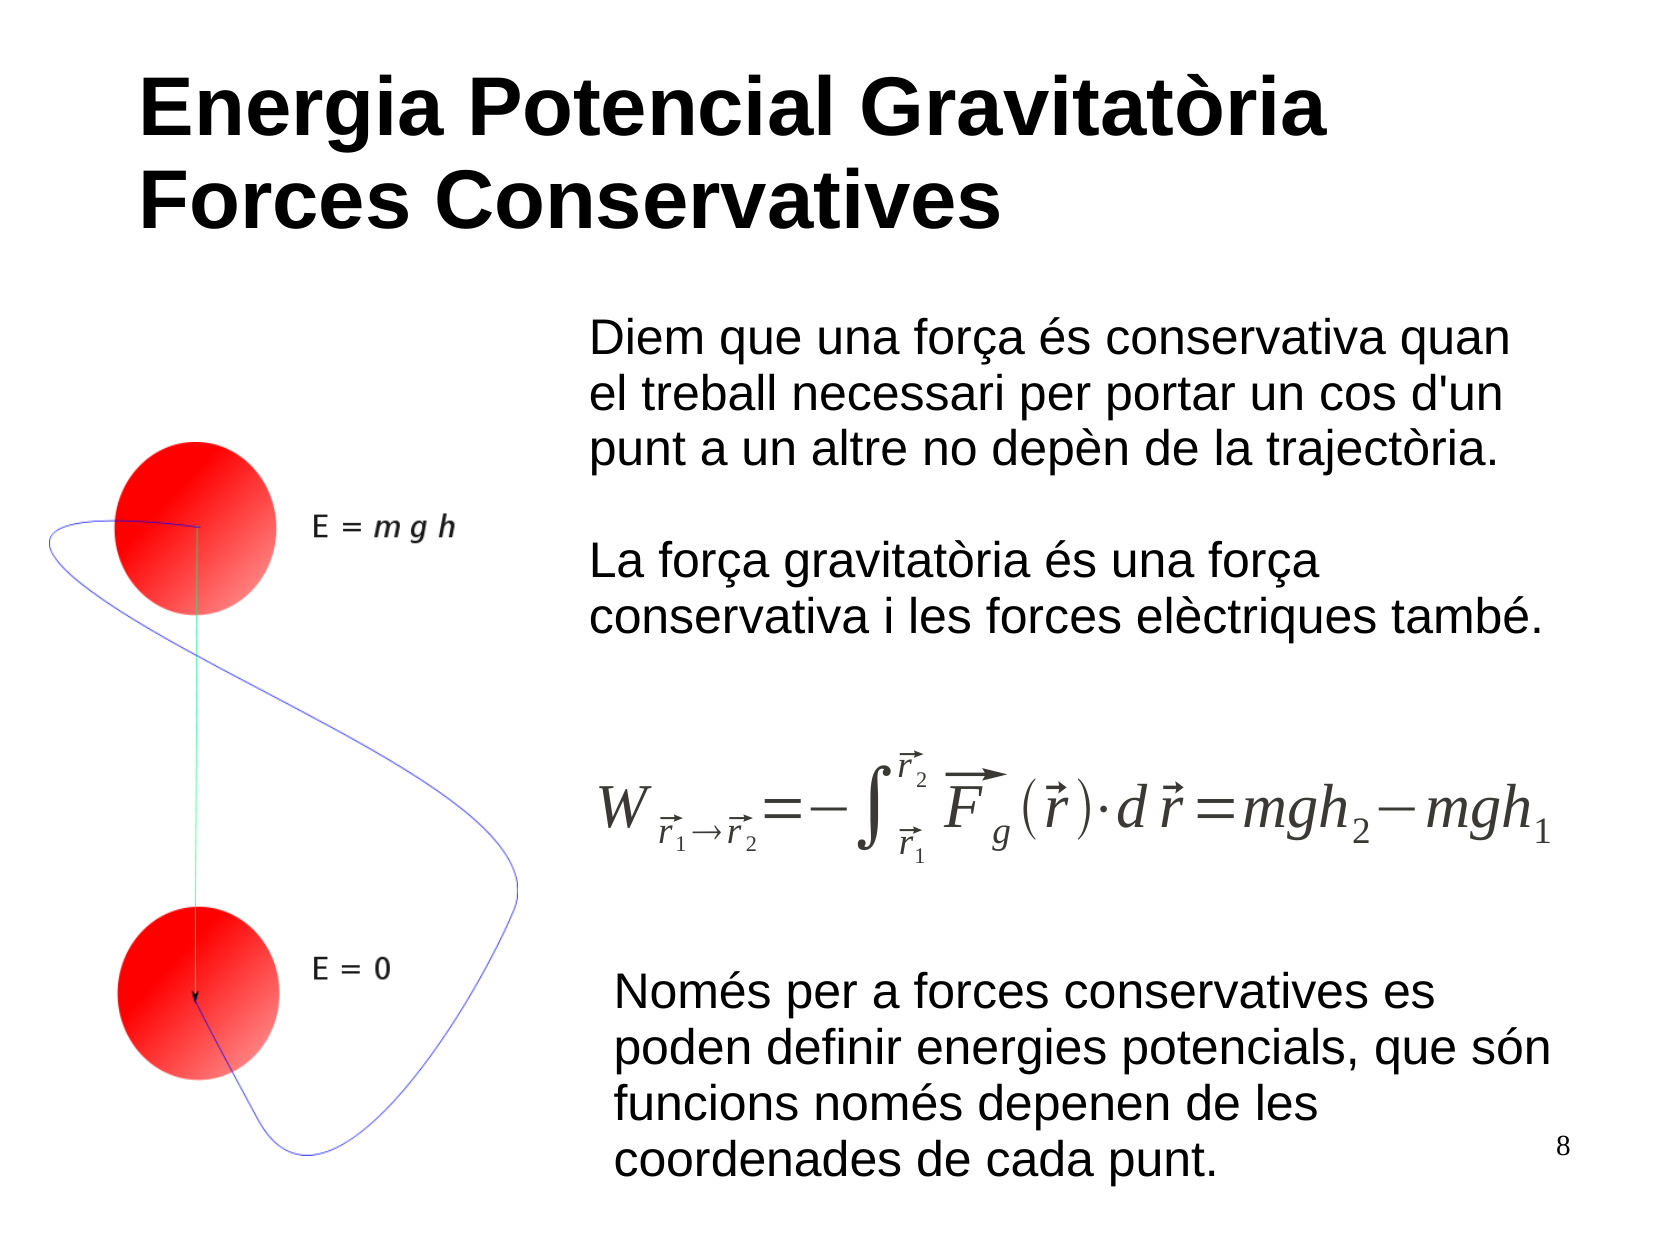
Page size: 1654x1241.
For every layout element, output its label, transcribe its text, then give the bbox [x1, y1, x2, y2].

picture [49, 442, 518, 1156]
text_box Només per a forces conservatives es poden definir energies potencials, que són funcions només depenen de les coordenades de cada punt. [598, 956, 1570, 1195]
text_box Diem que una força és conservativa quan el treball necessari per portar un cos d'un punt a un altre no depèn de la trajectòria. La força gravitatòria és una força conservativa i les forces elèctriques també. [574, 301, 1567, 652]
chart [589, 744, 1559, 869]
text_box Energia Potencial Gravitatòria Forces Conservatives [124, 53, 1496, 254]
